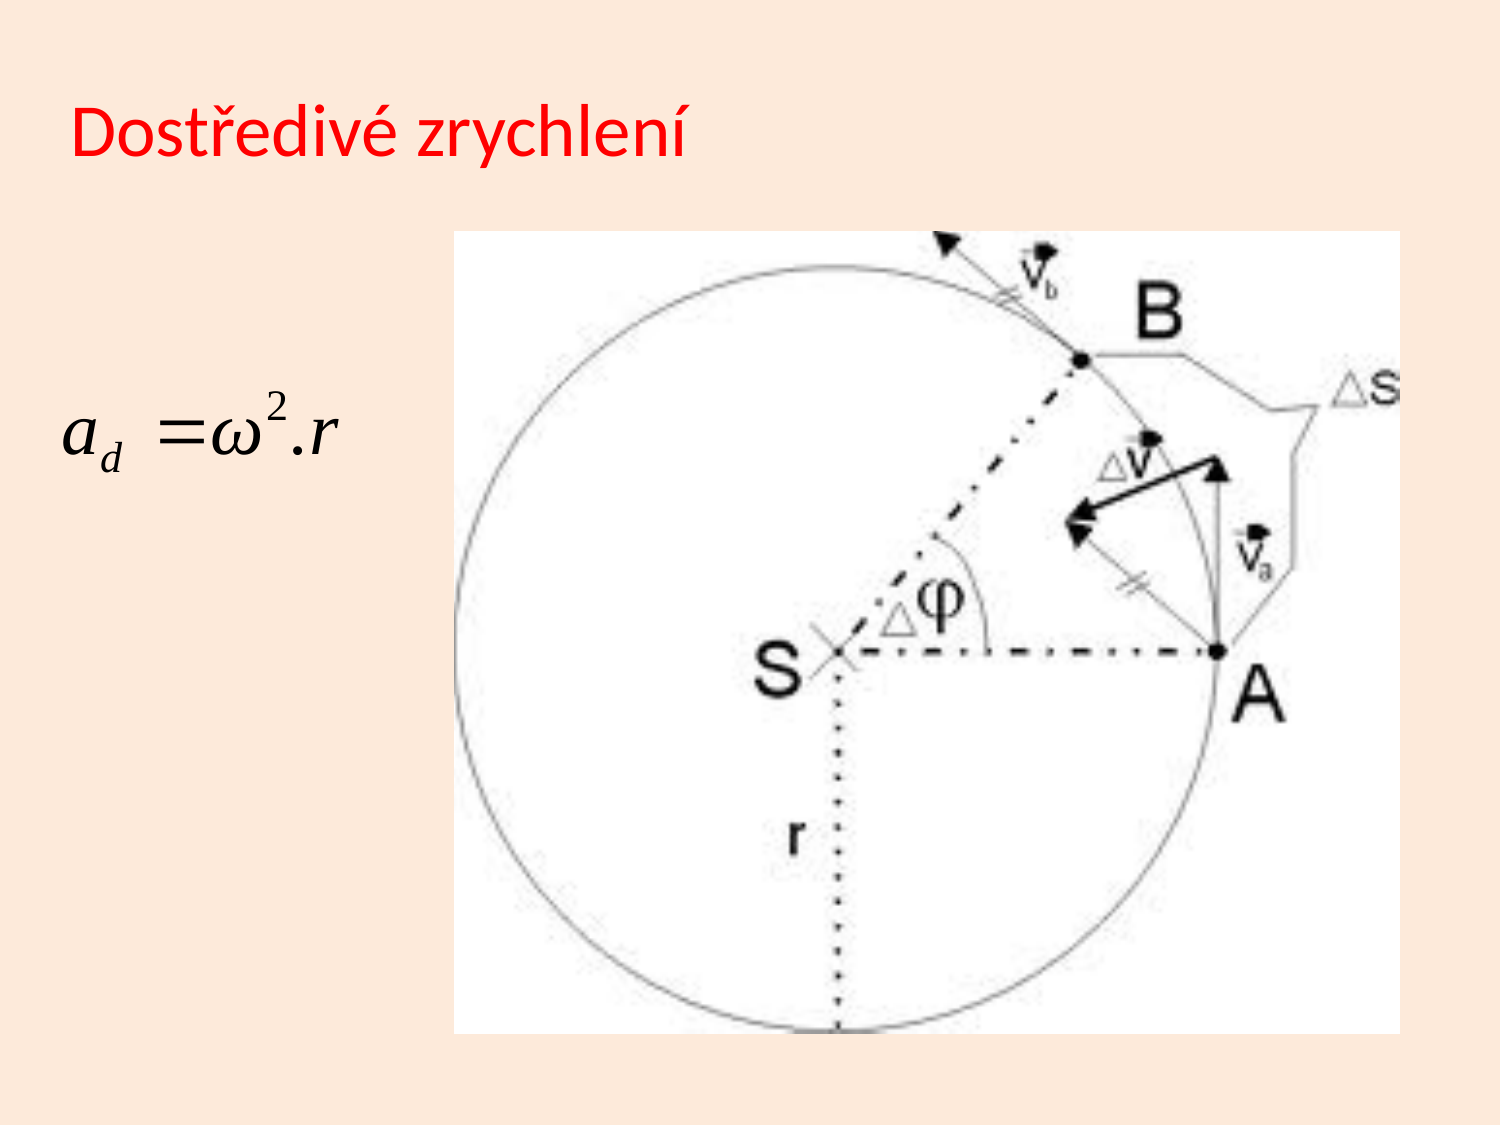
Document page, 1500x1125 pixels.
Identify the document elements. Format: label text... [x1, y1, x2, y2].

chart [50, 373, 359, 492]
picture [454, 231, 1400, 1034]
text_box Dostředivé zrychlení [55, 66, 704, 179]
